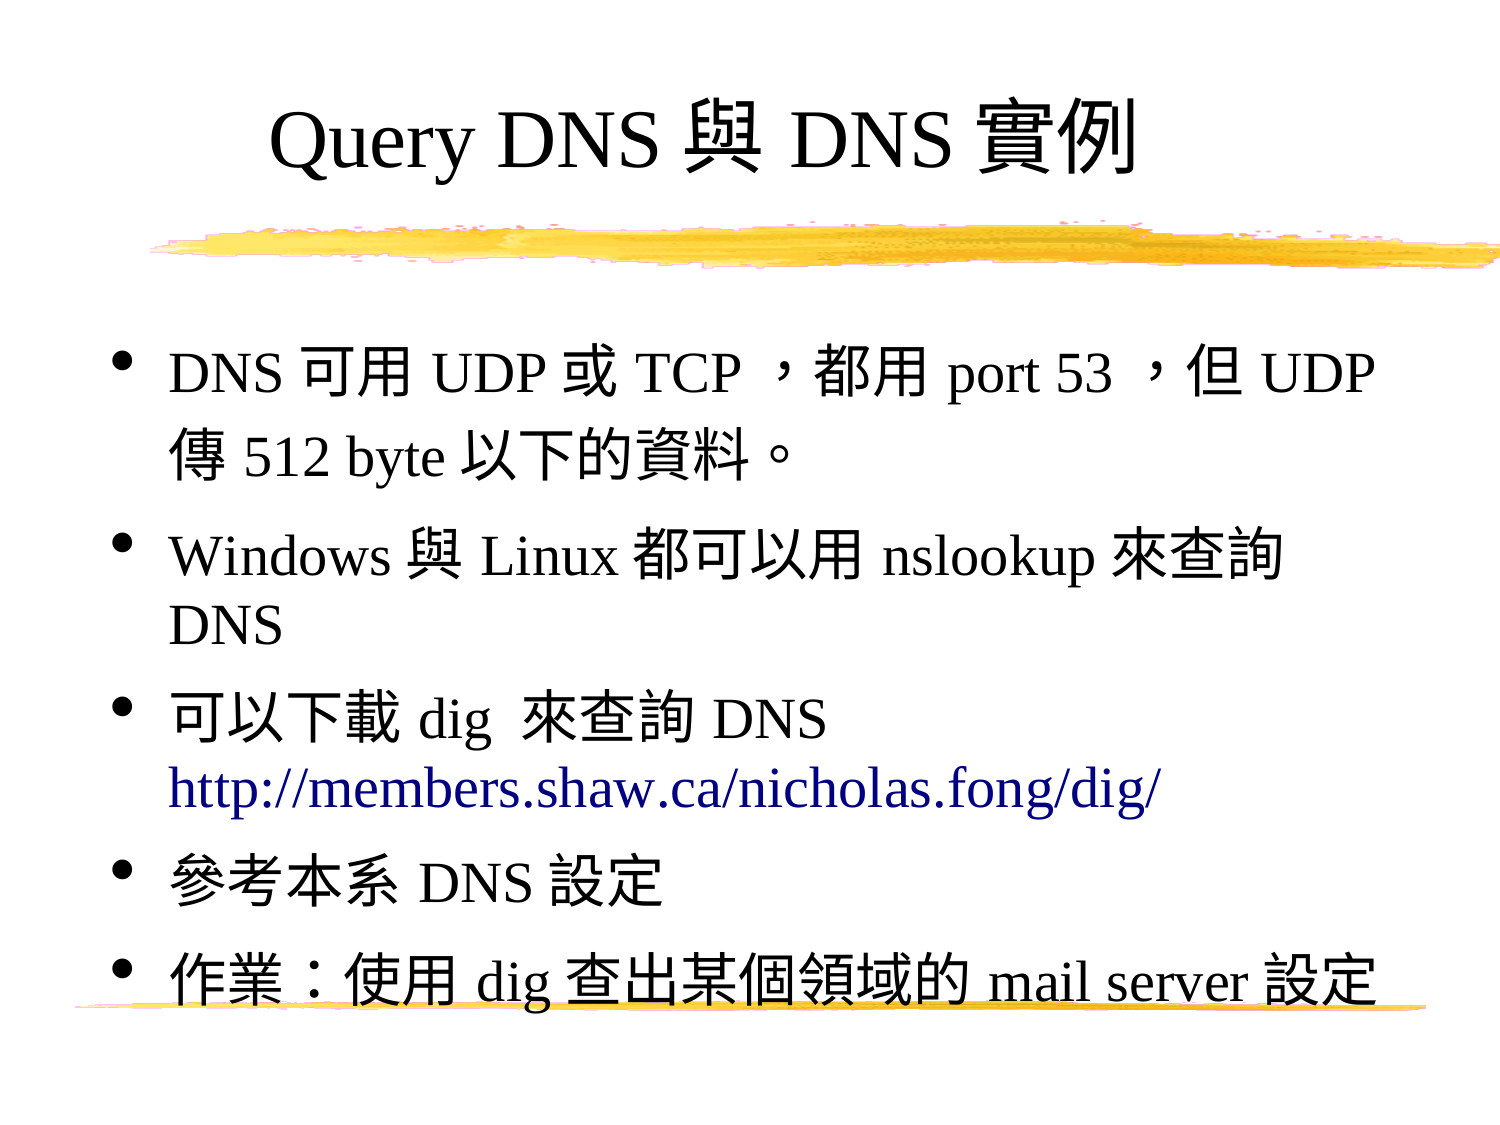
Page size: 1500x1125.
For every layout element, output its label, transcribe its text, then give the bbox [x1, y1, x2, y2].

picture [529, 1001, 546, 1011]
title Query DNS與DNS實例 [66, 44, 1342, 218]
list DNS可用UDP或TCP，都用port 53，但UDP傳512 byte以下的資料。 Windows與Linux都可以用nslookup來查詢DNS 可以下載dig 來查詢DNS http://members.shaw.ca/nicholas.fong/dig/ 參考本系DNS設定 作業：使用dig查出某個領域的mail server設定 [112, 324, 1388, 986]
picture [150, 215, 1500, 279]
picture [75, 999, 529, 1013]
picture [543, 999, 1426, 1013]
